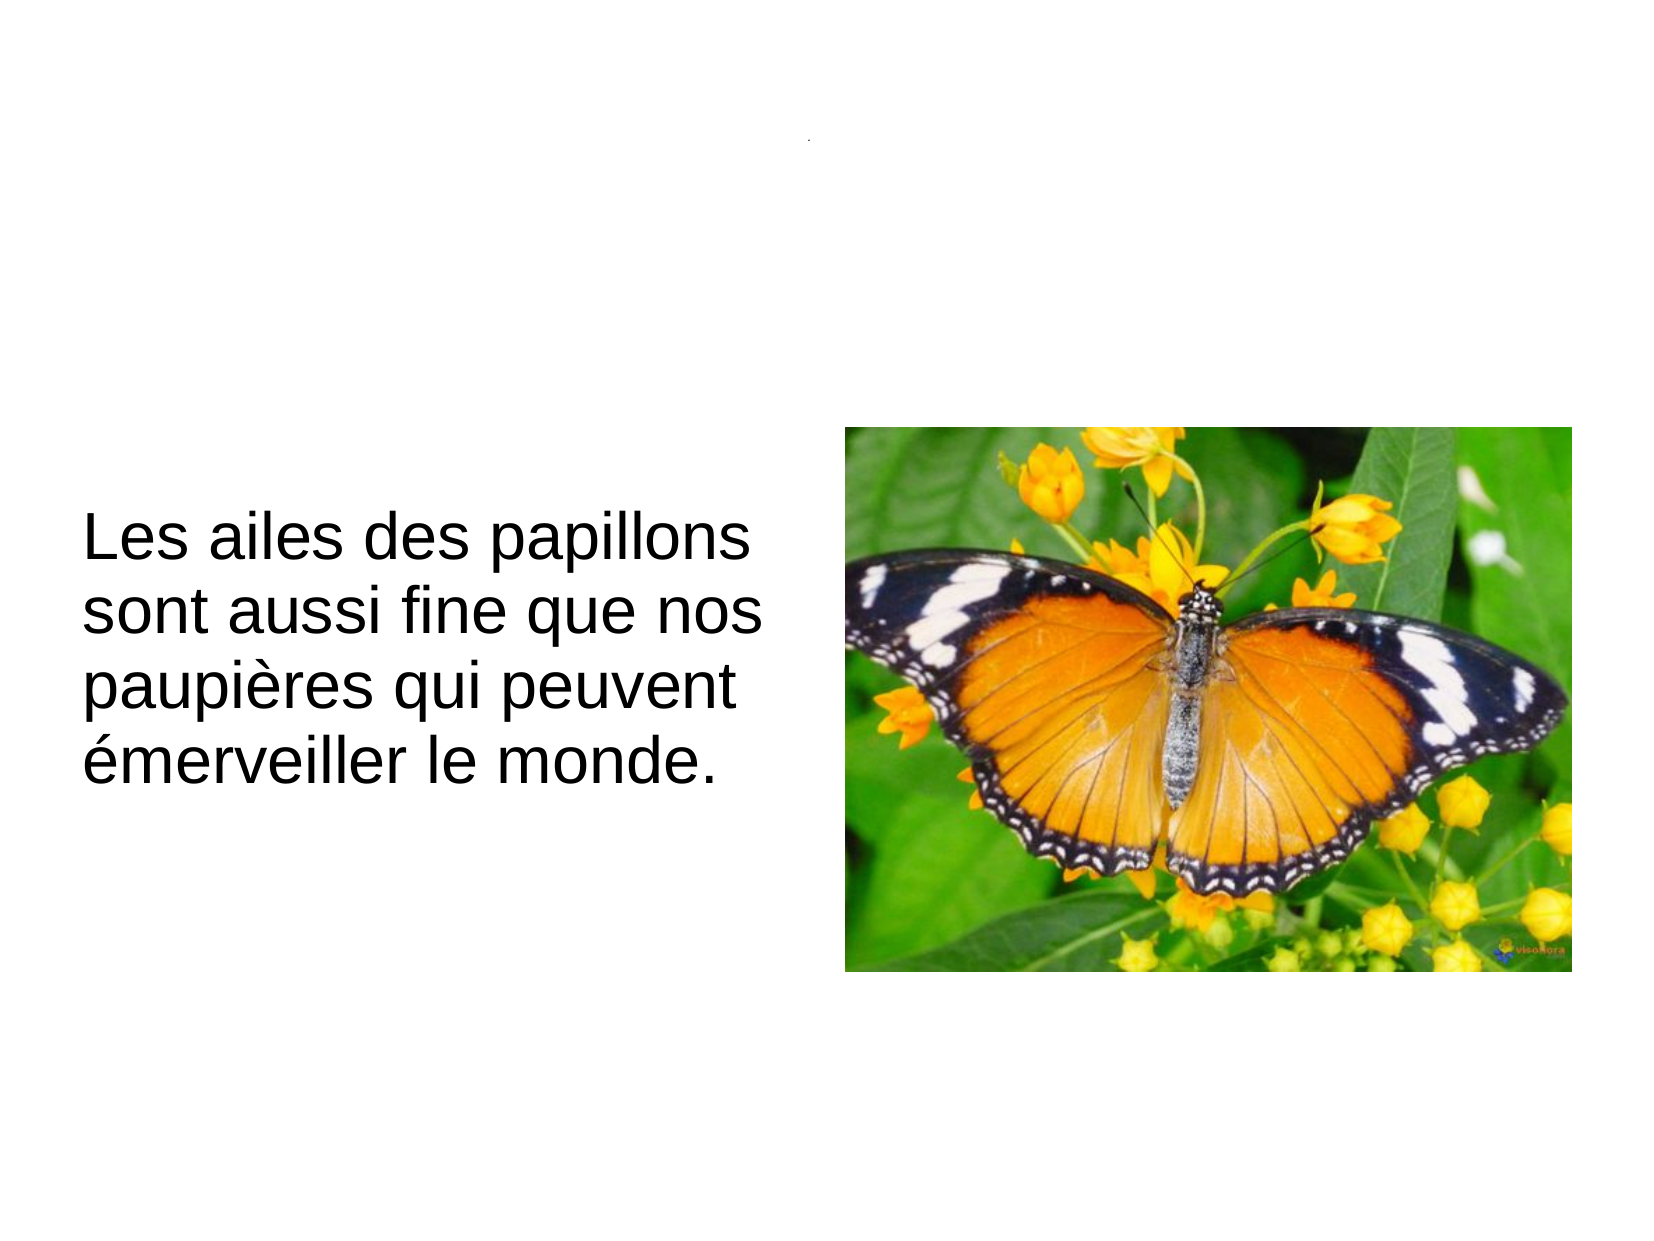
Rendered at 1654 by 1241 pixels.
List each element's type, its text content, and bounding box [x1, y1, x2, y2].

title . [791, 118, 827, 158]
list Les ailes des papillons sont aussi fine que nos paupières qui peuvent émerveiller le monde. [82, 290, 809, 1109]
picture [845, 427, 1572, 972]
